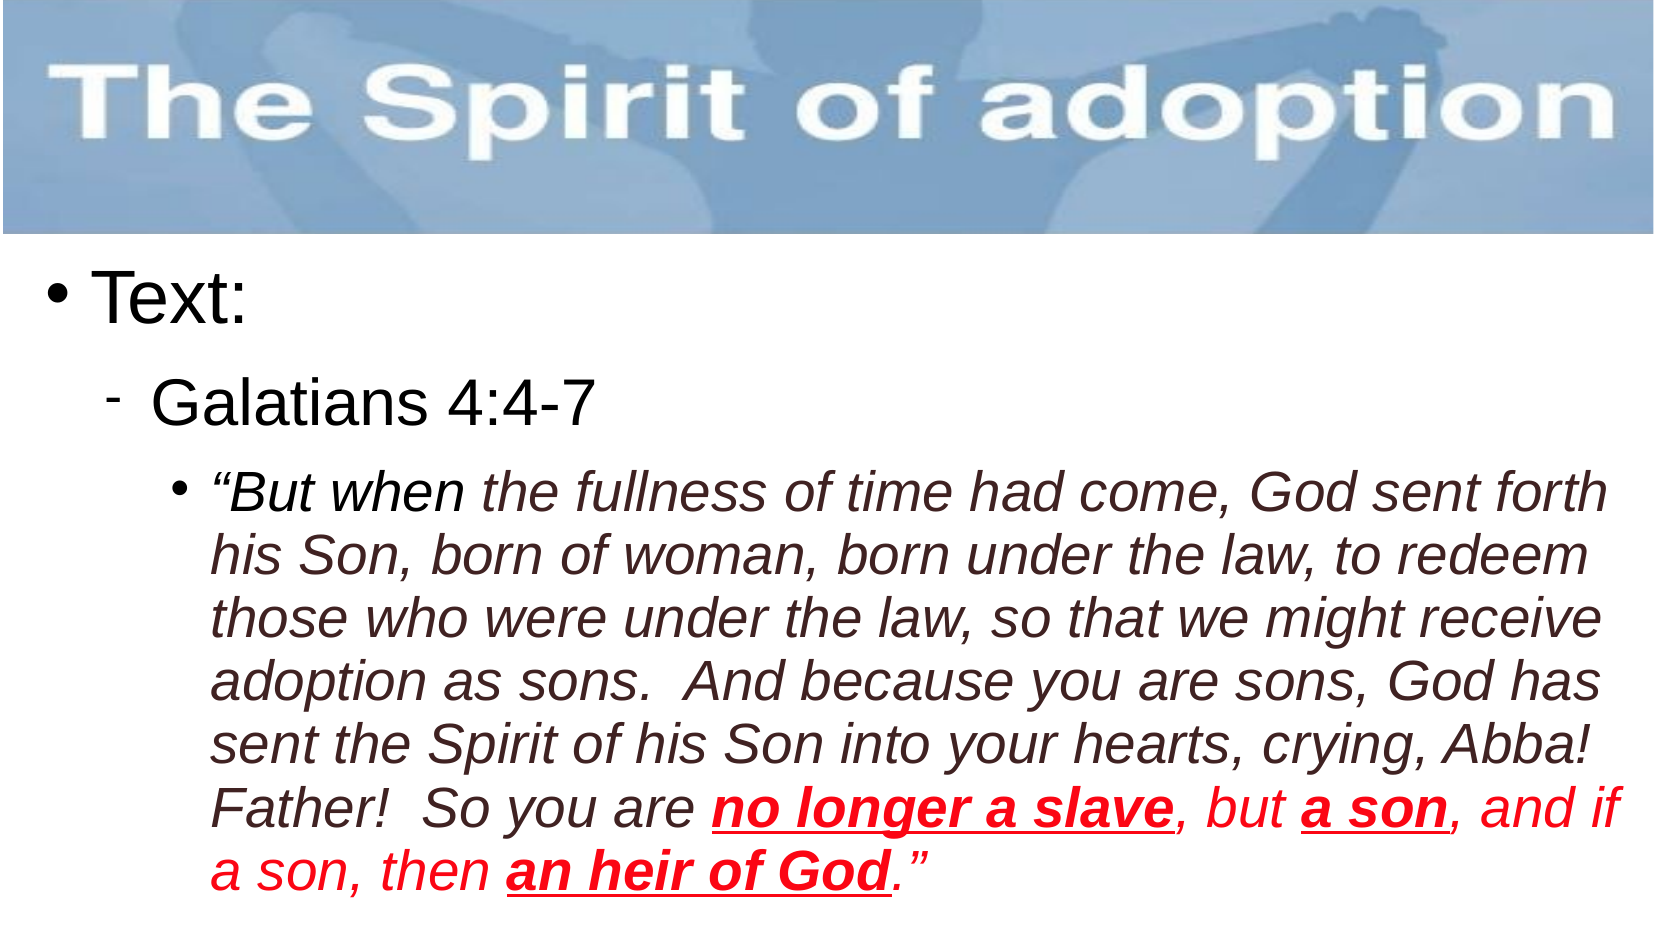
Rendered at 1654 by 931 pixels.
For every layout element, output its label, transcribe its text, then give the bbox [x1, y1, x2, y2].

text_box Text: Galatians 4:4-7 “But when the fullness of time had come, God sent forth his Son, born of woman, born under the law, to redeem those who were under the law, so that we might receive adoption as sons. And because you are sons, God has sent the Spirit of his Son into your hearts, crying, Abba! Father! So you are no longer a slave, but a son, and if a son, then an heir of God.” [29, 254, 1620, 915]
picture [0, 0, 1654, 234]
